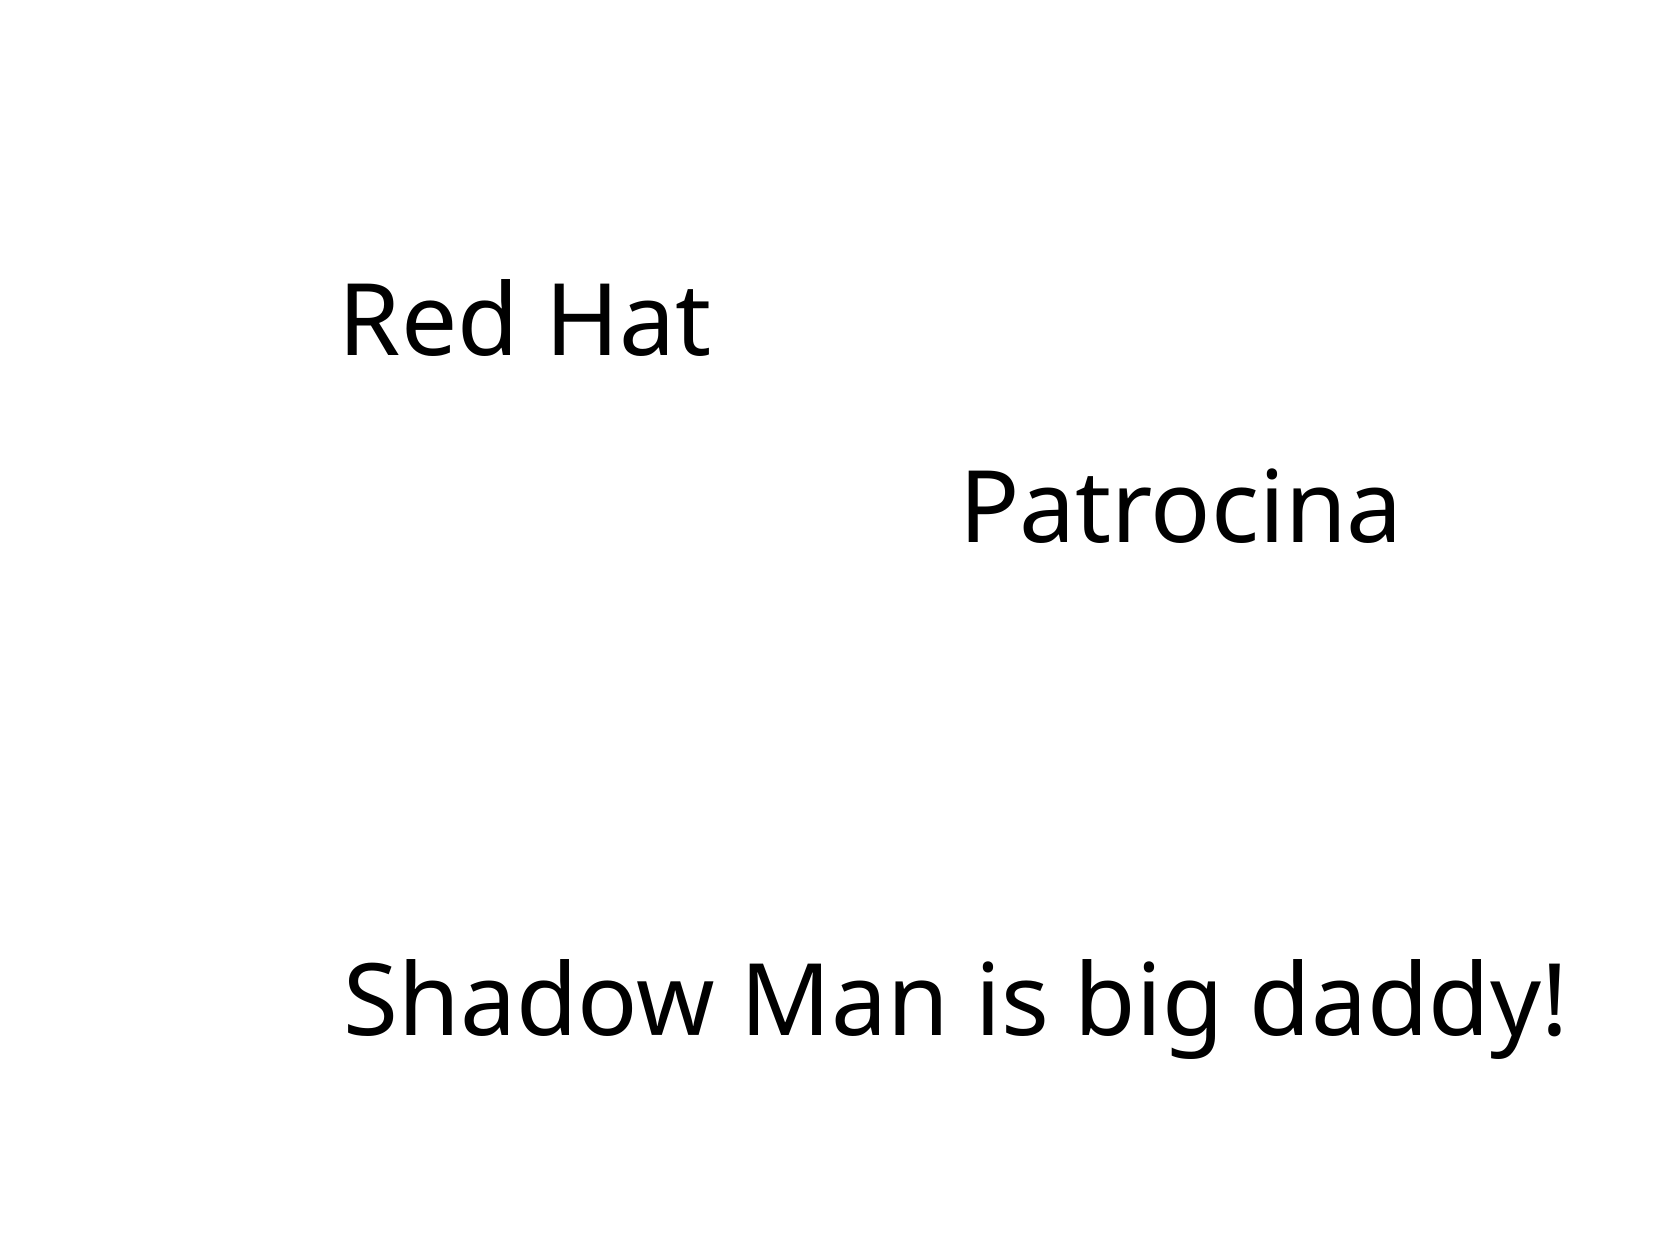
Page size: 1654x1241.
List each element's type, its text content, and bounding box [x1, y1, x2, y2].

title Shadow Man is big daddy! [337, 879, 1576, 1113]
title Patrocina [900, 407, 1463, 601]
title Red Hat [300, 220, 751, 413]
